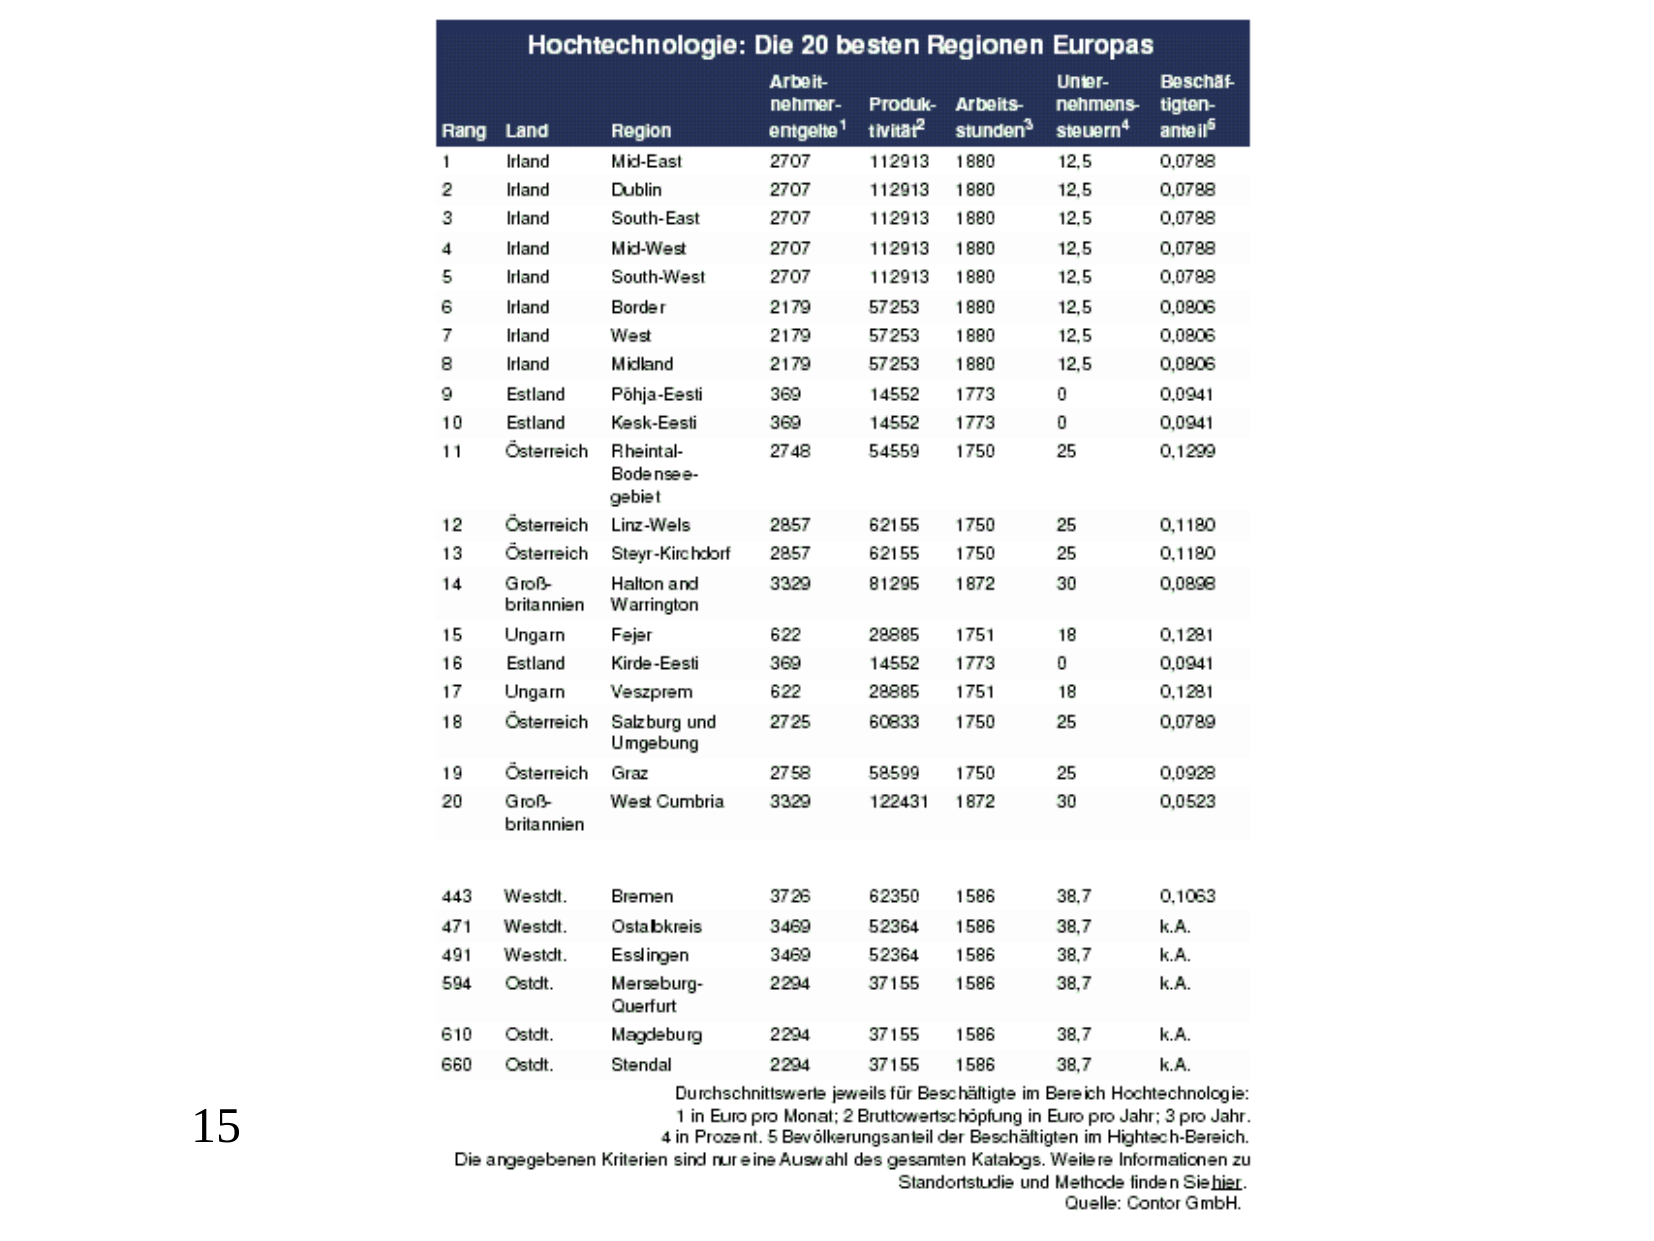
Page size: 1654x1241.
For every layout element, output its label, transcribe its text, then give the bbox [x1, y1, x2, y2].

text_box <Foliennummer> [221, 1097, 372, 1159]
picture [427, 7, 1262, 1221]
